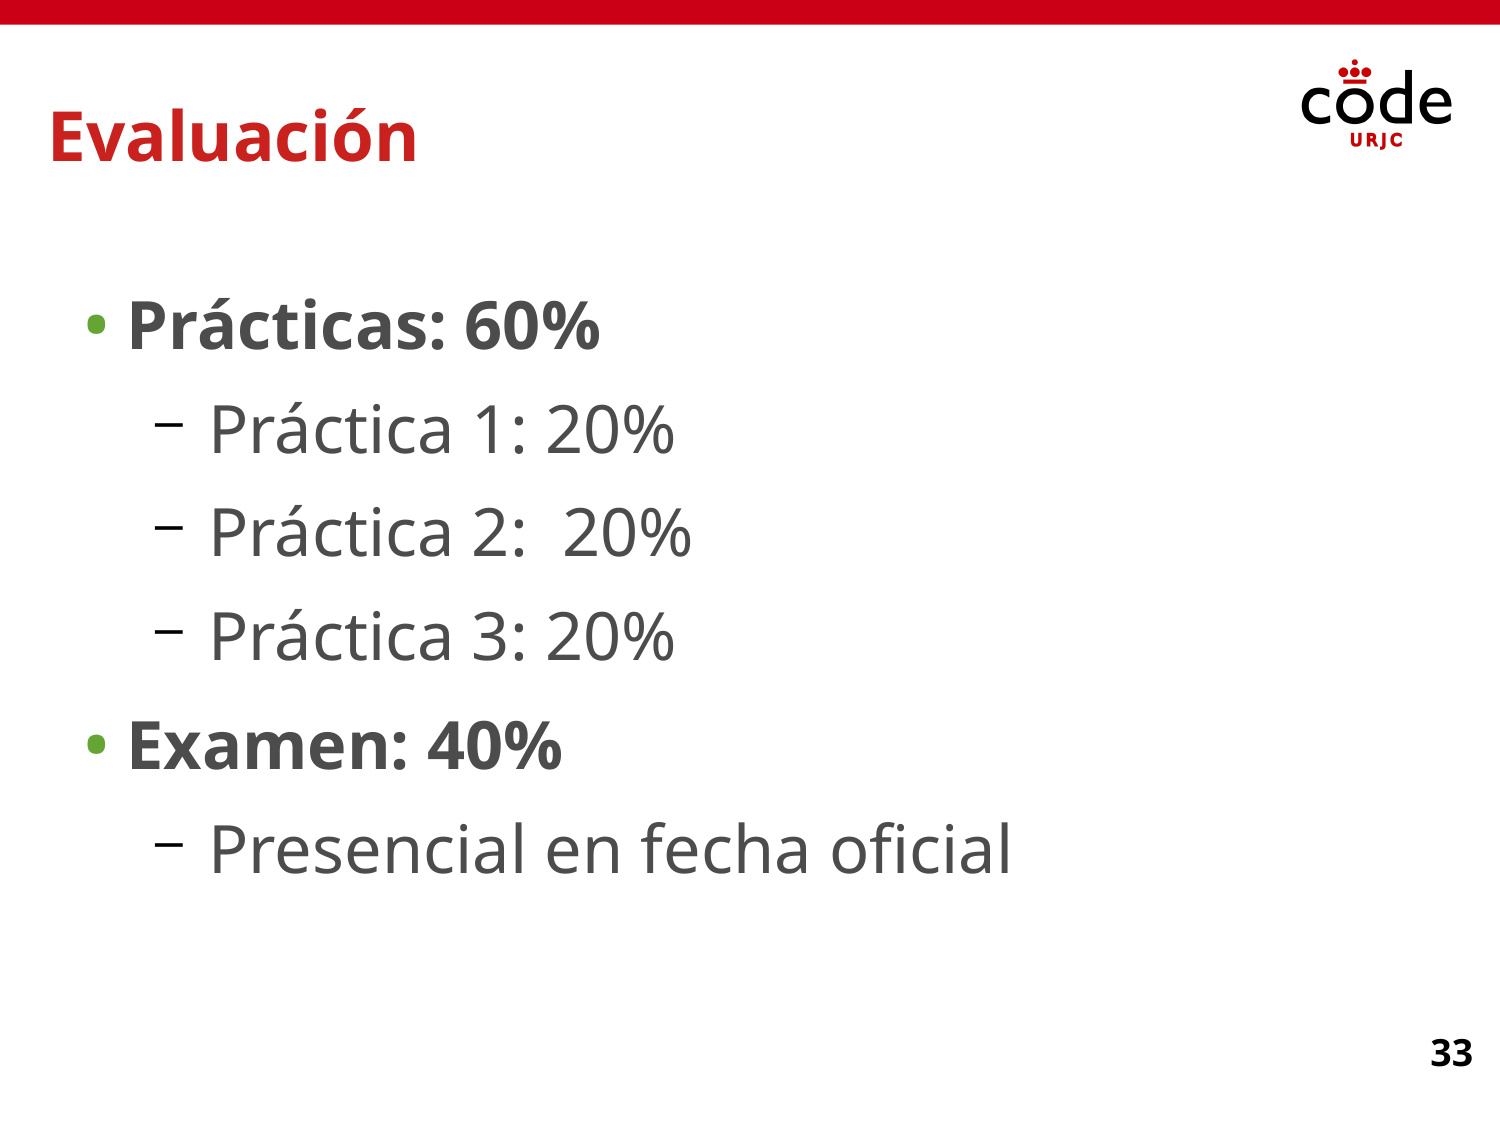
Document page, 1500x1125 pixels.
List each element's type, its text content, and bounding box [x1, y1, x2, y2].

title Evaluación [32, 79, 1383, 189]
list Prácticas: 60% Práctica 1: 20% Práctica 2: 20% Práctica 3: 20% Examen: 40% Presencial en fecha oficial [51, 259, 1436, 1013]
picture [1284, 50, 1468, 161]
